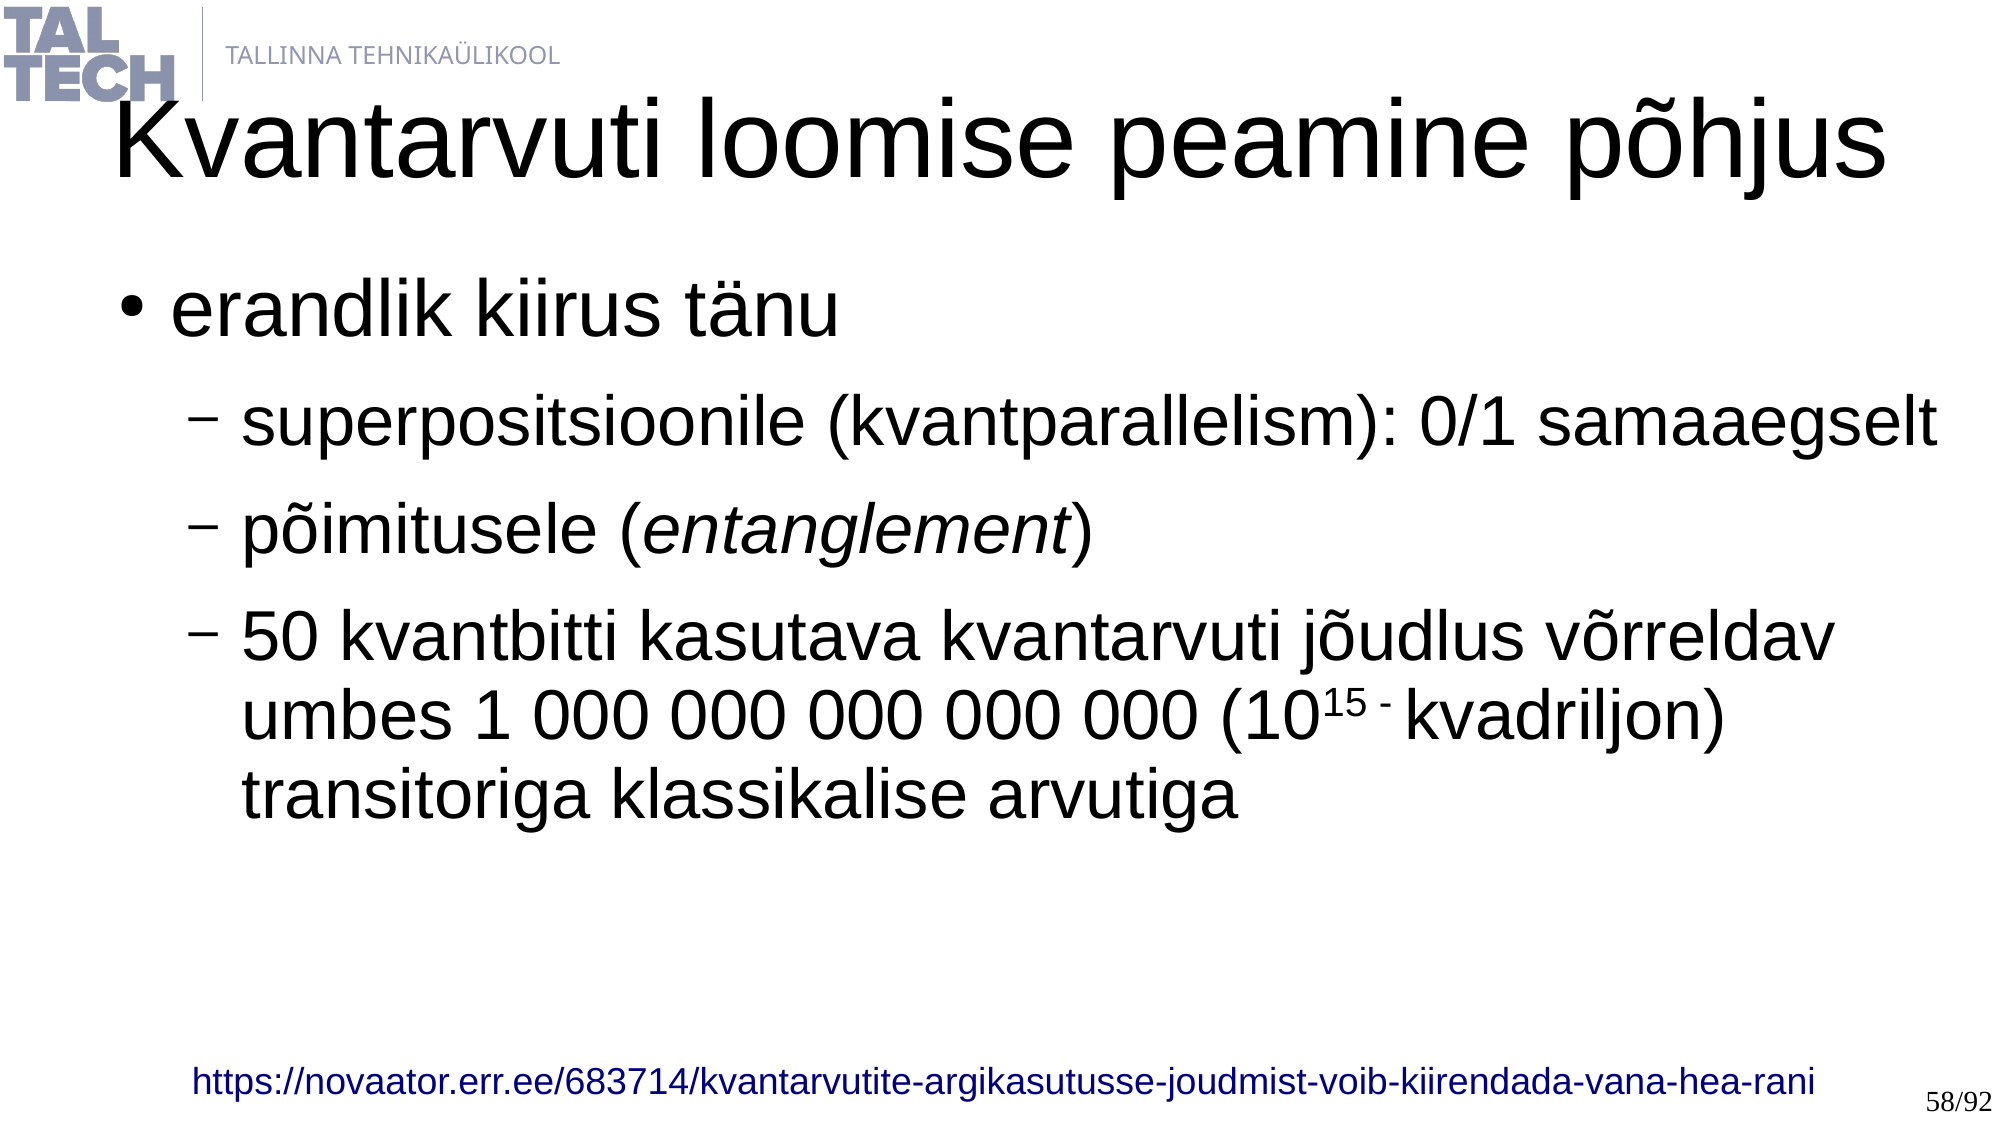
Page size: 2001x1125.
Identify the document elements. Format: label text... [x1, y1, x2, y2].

title Kvantarvuti loomise peamine põhjus [99, 44, 1901, 233]
text_box https://novaator.err.ee/683714/kvantarvutite-argikasutusse-joudmist-voib-kiirendada-vana-hea-rani [177, 1053, 1831, 1111]
picture [0, 0, 178, 107]
list erandlik kiirus tänu superpositsioonile (kvantparallelism): 0/1 samaaegselt põimitusele (entanglement) 50 kvantbitti kasutava kvantarvuti jõudlus võrreldav umbes 1 000 000 000 000 000 (1015 - kvadriljon) transitoriga klassikalise arvutiga [99, 263, 1973, 957]
